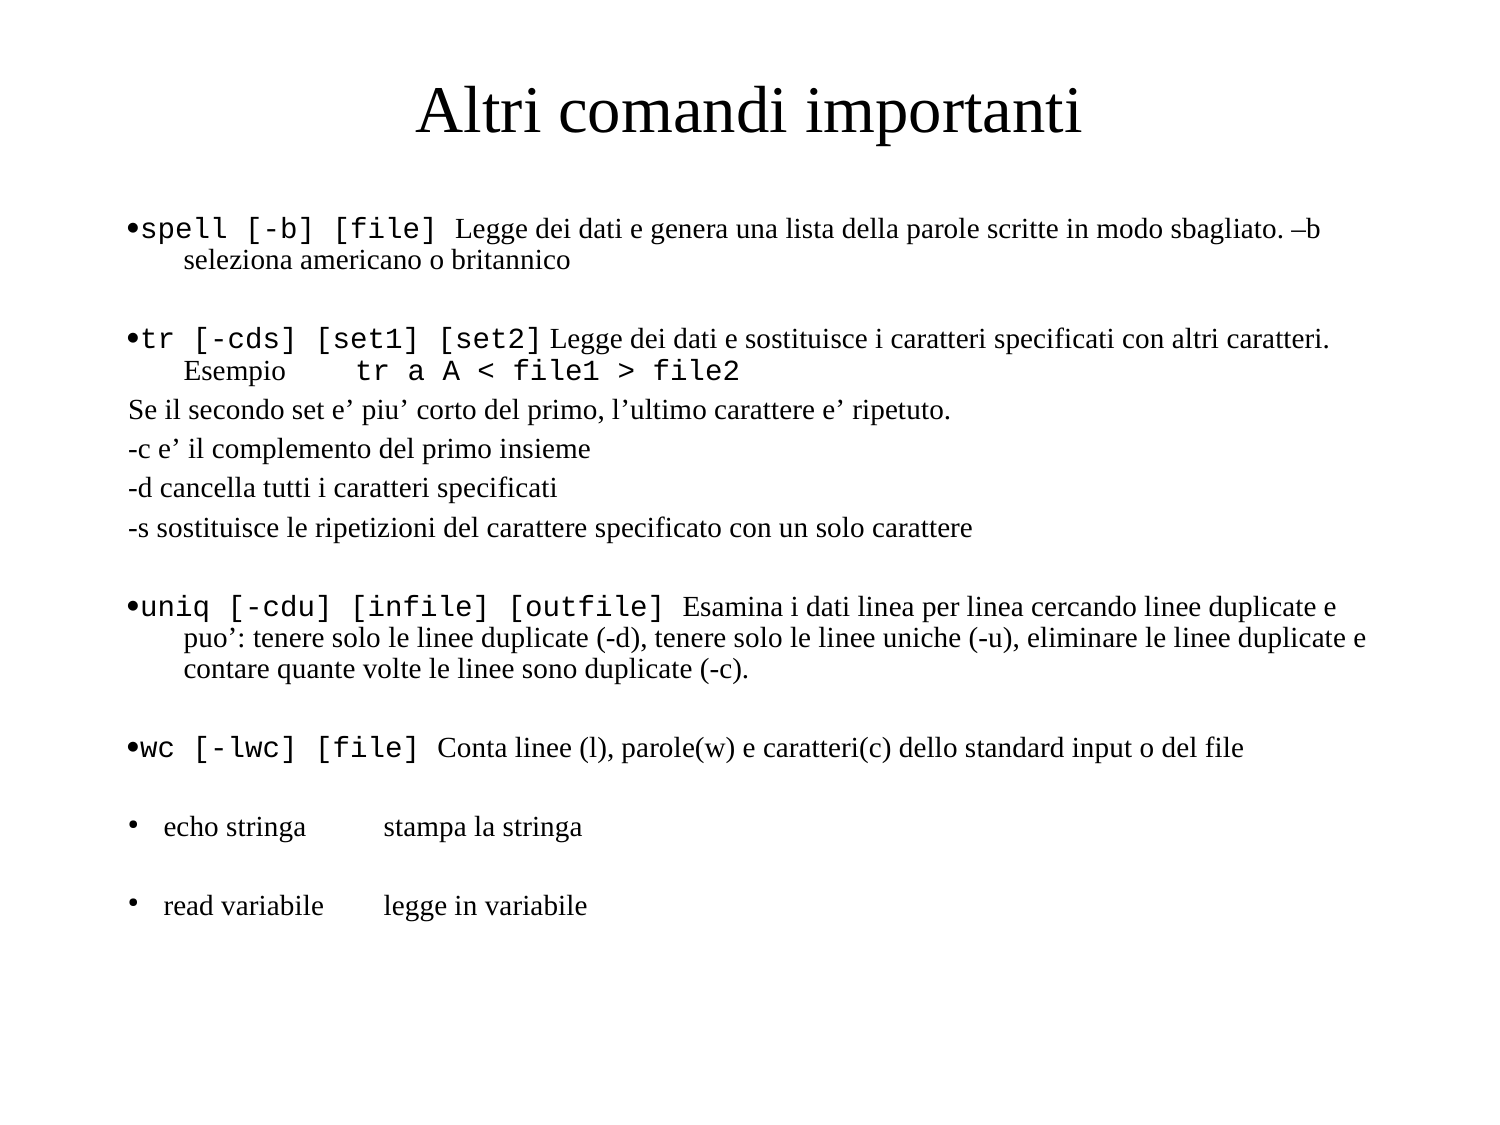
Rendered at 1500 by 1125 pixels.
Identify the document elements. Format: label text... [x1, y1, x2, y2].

list spell [-b] [file] Legge dei dati e genera una lista della parole scritte in modo sbagliato. –b seleziona americano o britannico tr [-cds] [set1] [set2] Legge dei dati e sostituisce i caratteri specificati con altri caratteri. Esempio tr a A < file1 > file2 Se il secondo set e’ piu’ corto del primo, l’ultimo carattere e’ ripetuto. -c e’ il complemento del primo insieme -d cancella tutti i caratteri specificati -s sostituisce le ripetizioni del carattere specificato con un solo carattere uniq [-cdu] [infile] [outfile] Esamina i dati linea per linea cercando linee duplicate e puo’: tenere solo le linee duplicate (-d), tenere solo le linee uniche (-u), eliminare le linee duplicate e contare quante volte le linee sono duplicate (-c). wc [-lwc] [file] Conta linee (l), parole(w) e caratteri(c) dello standard input o del file echo stringa stampa la stringa read variabile legge in variabile [112, 162, 1388, 1120]
title Altri comandi importanti [112, 12, 1388, 162]
